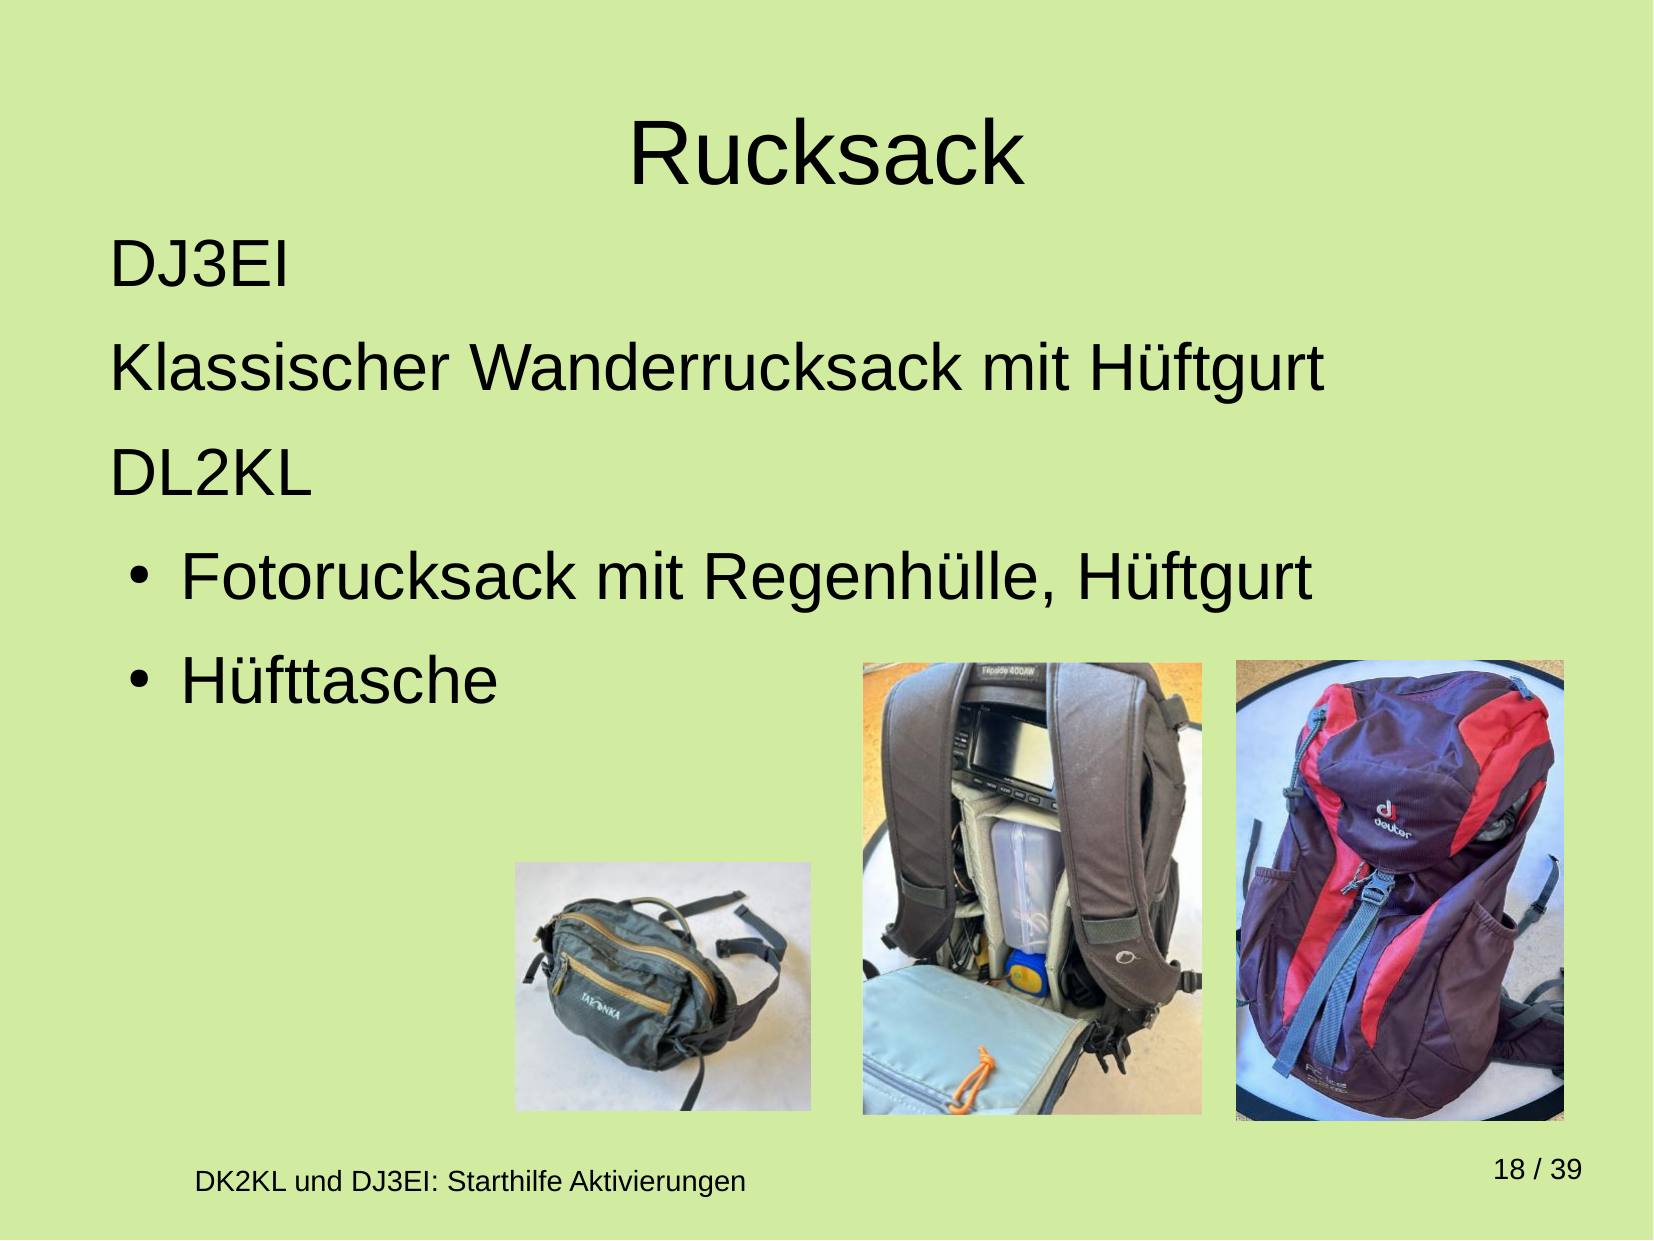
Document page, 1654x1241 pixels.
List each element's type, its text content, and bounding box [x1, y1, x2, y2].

picture [515, 862, 811, 1111]
title Rucksack [82, 49, 1571, 257]
picture [862, 662, 1202, 1115]
picture [1236, 660, 1564, 1121]
list DJ3EI Klassischer Wanderrucksack mit Hüftgurt DL2KL Fotorucksack mit Regenhülle, Hüftgurt Hüfttasche [109, 225, 1355, 808]
